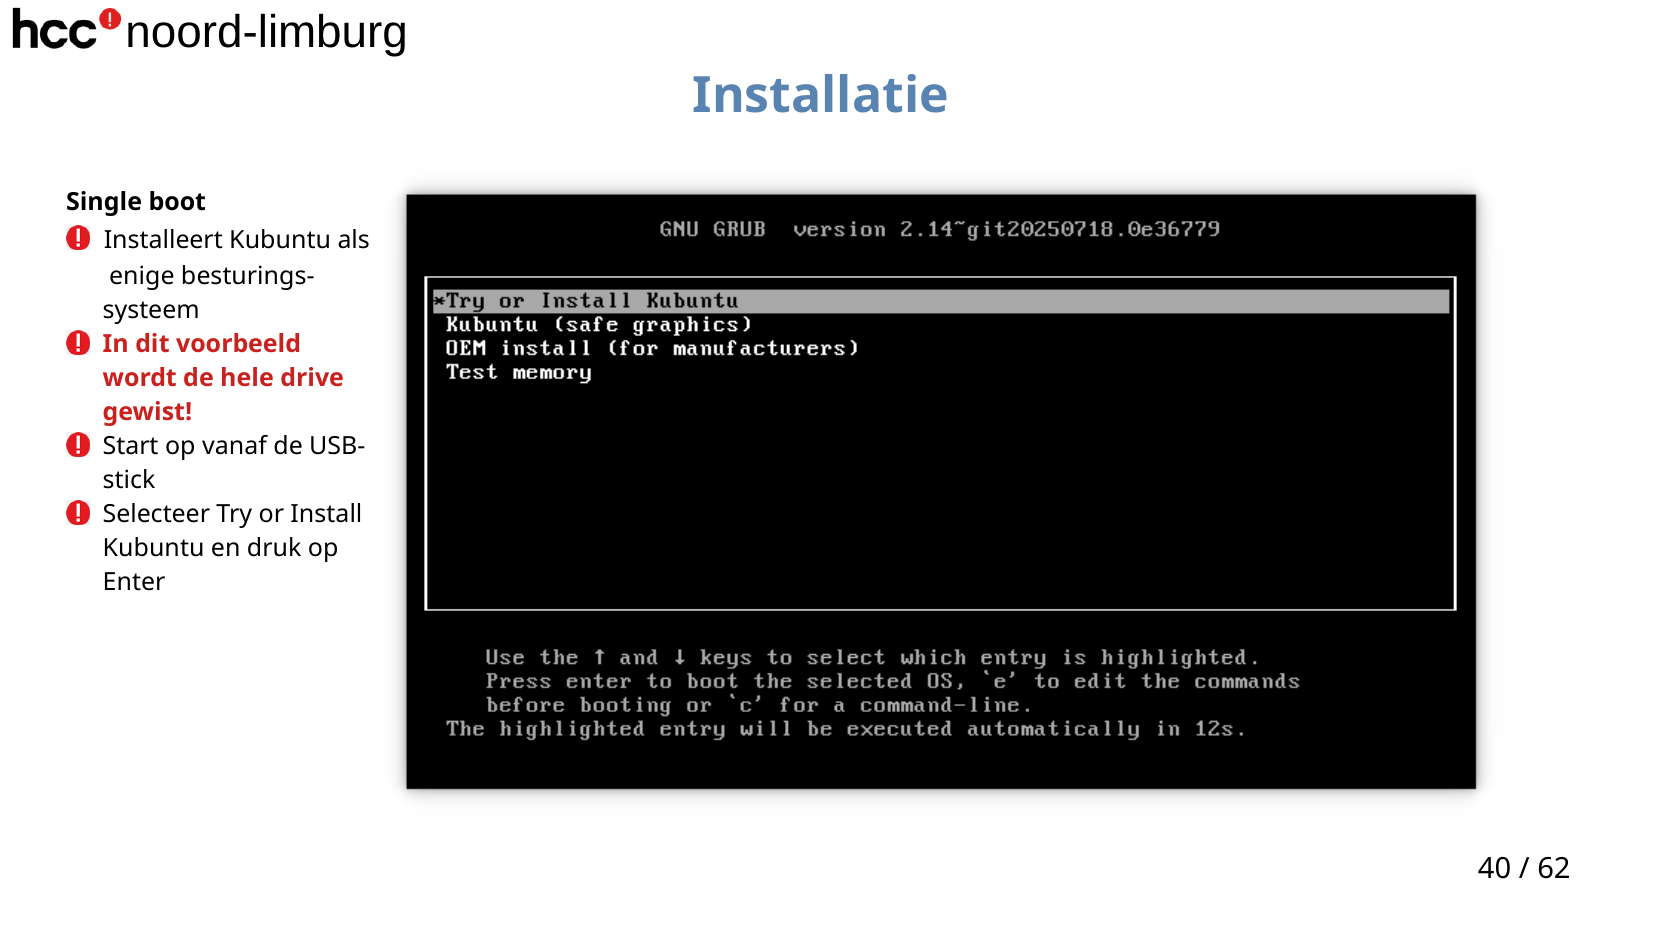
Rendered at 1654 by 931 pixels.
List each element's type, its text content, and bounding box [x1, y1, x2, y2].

picture [377, 165, 1506, 819]
subtitle Single boot Installeert Kubuntu als enige besturings- systeem In dit voorbeeld wordt de hele drive gewist! Start op vanaf de USB- stick Selecteer Try or Install Kubuntu en druk op Enter [66, 183, 377, 598]
title Installatie [118, 59, 1524, 128]
picture [11, 6, 122, 50]
